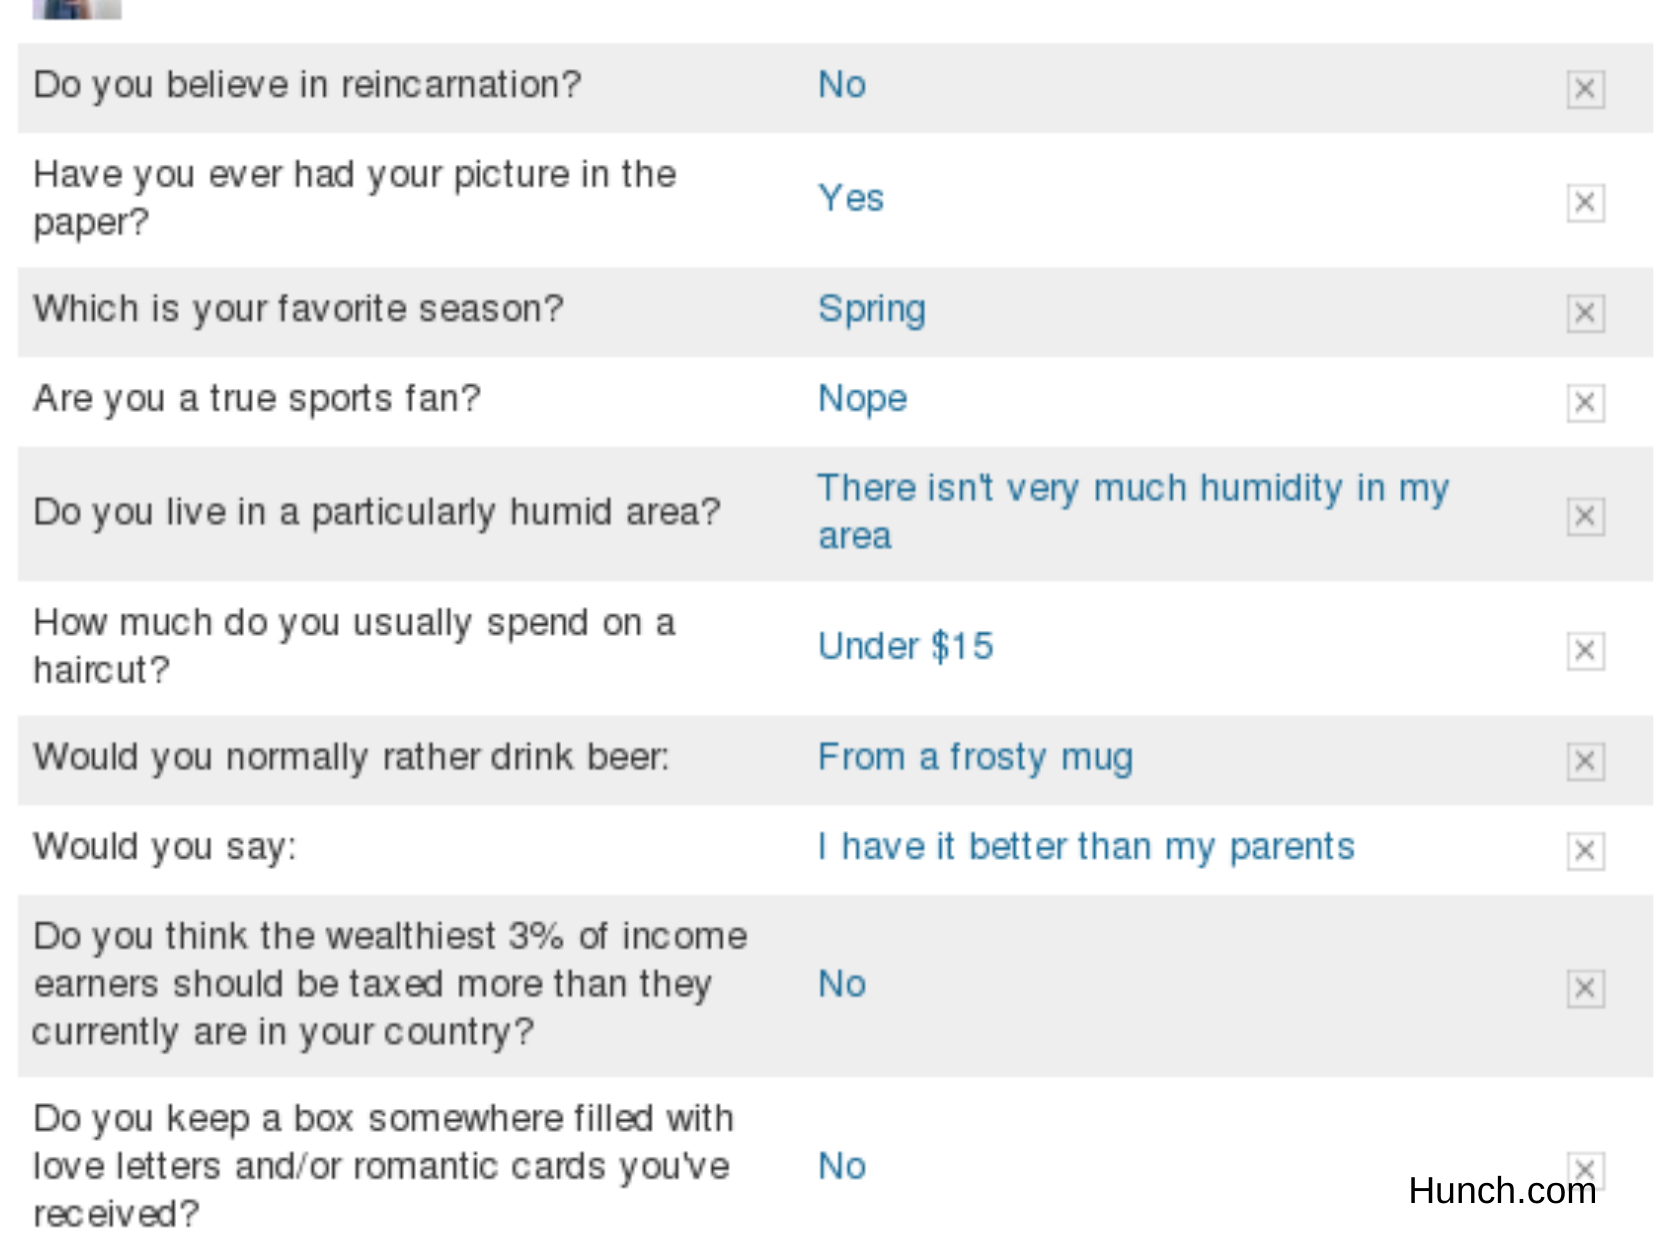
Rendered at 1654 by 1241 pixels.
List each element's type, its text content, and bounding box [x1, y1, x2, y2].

text_box Hunch.com [1393, 1162, 1613, 1220]
picture [0, 0, 1654, 1241]
